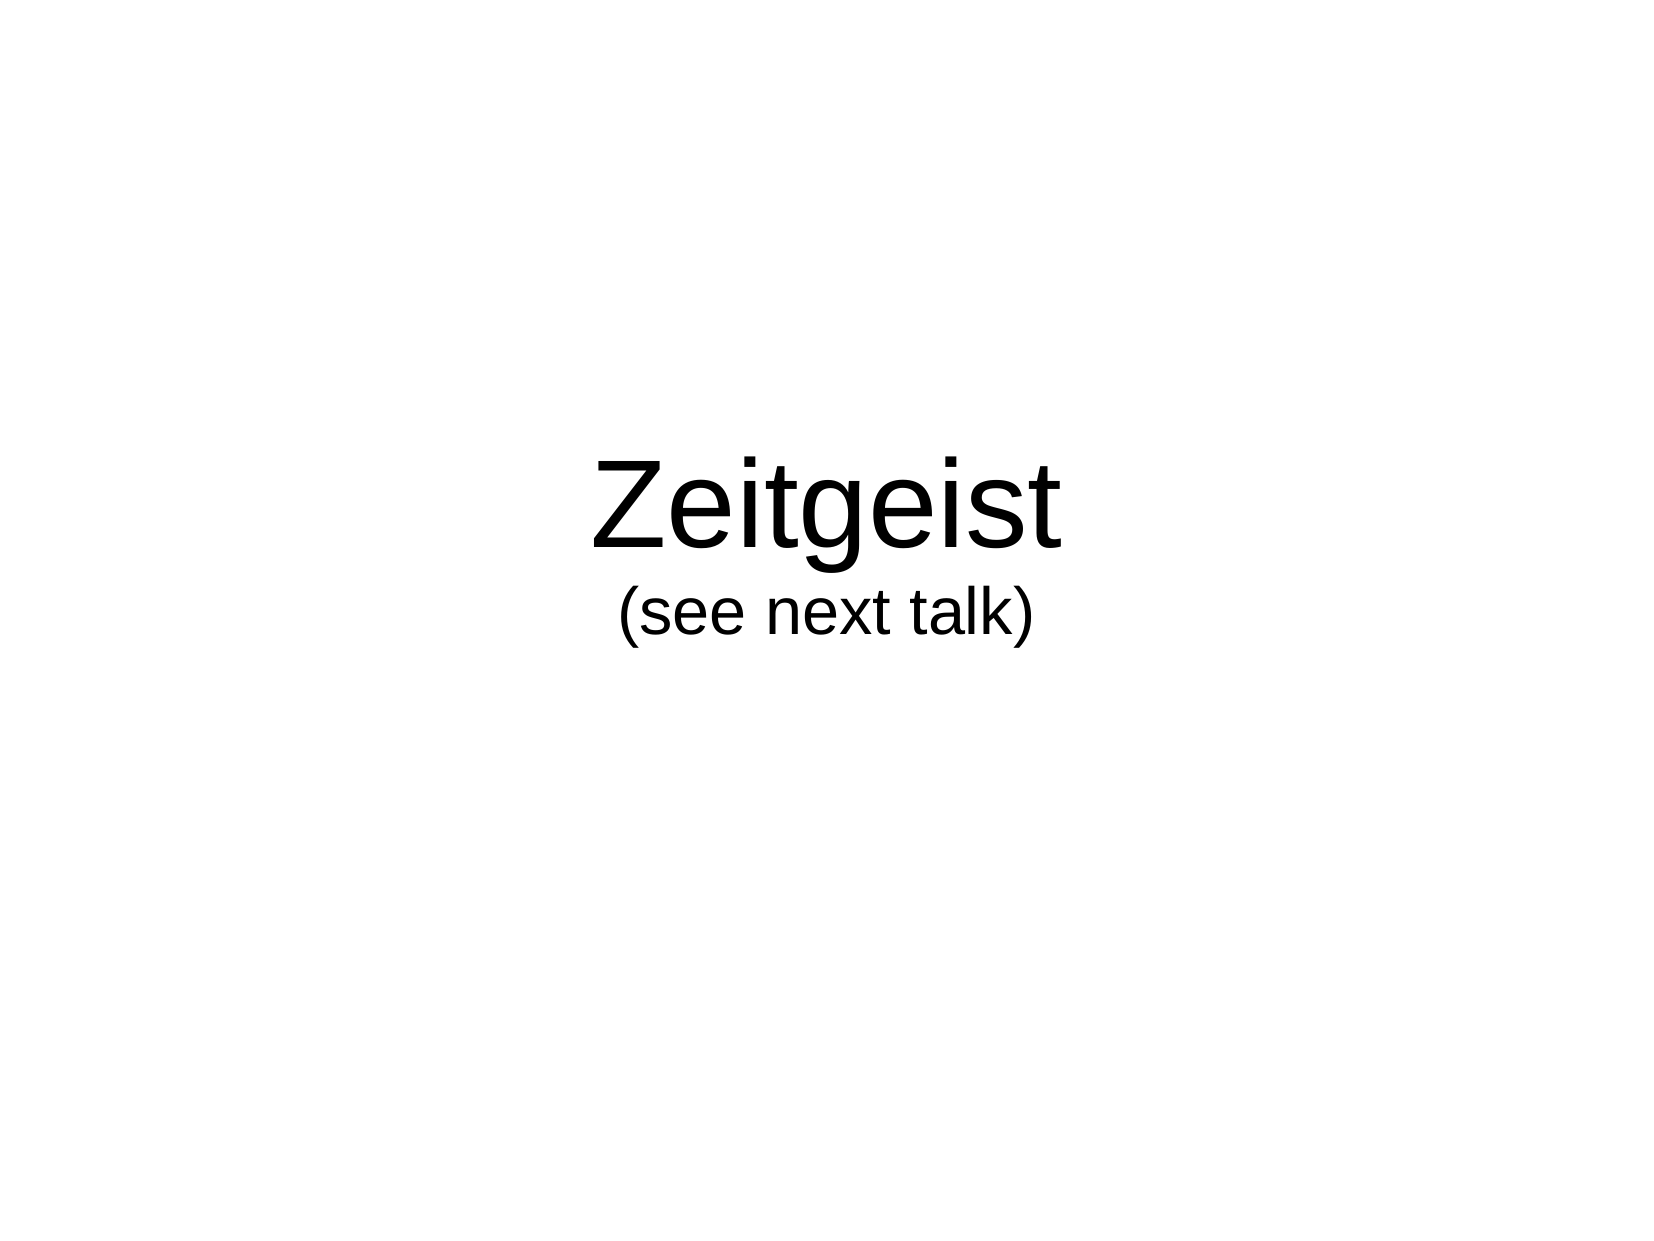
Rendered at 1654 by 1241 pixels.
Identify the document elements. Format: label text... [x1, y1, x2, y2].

text_box Zeitgeist (see next talk) [82, 56, 1571, 1102]
